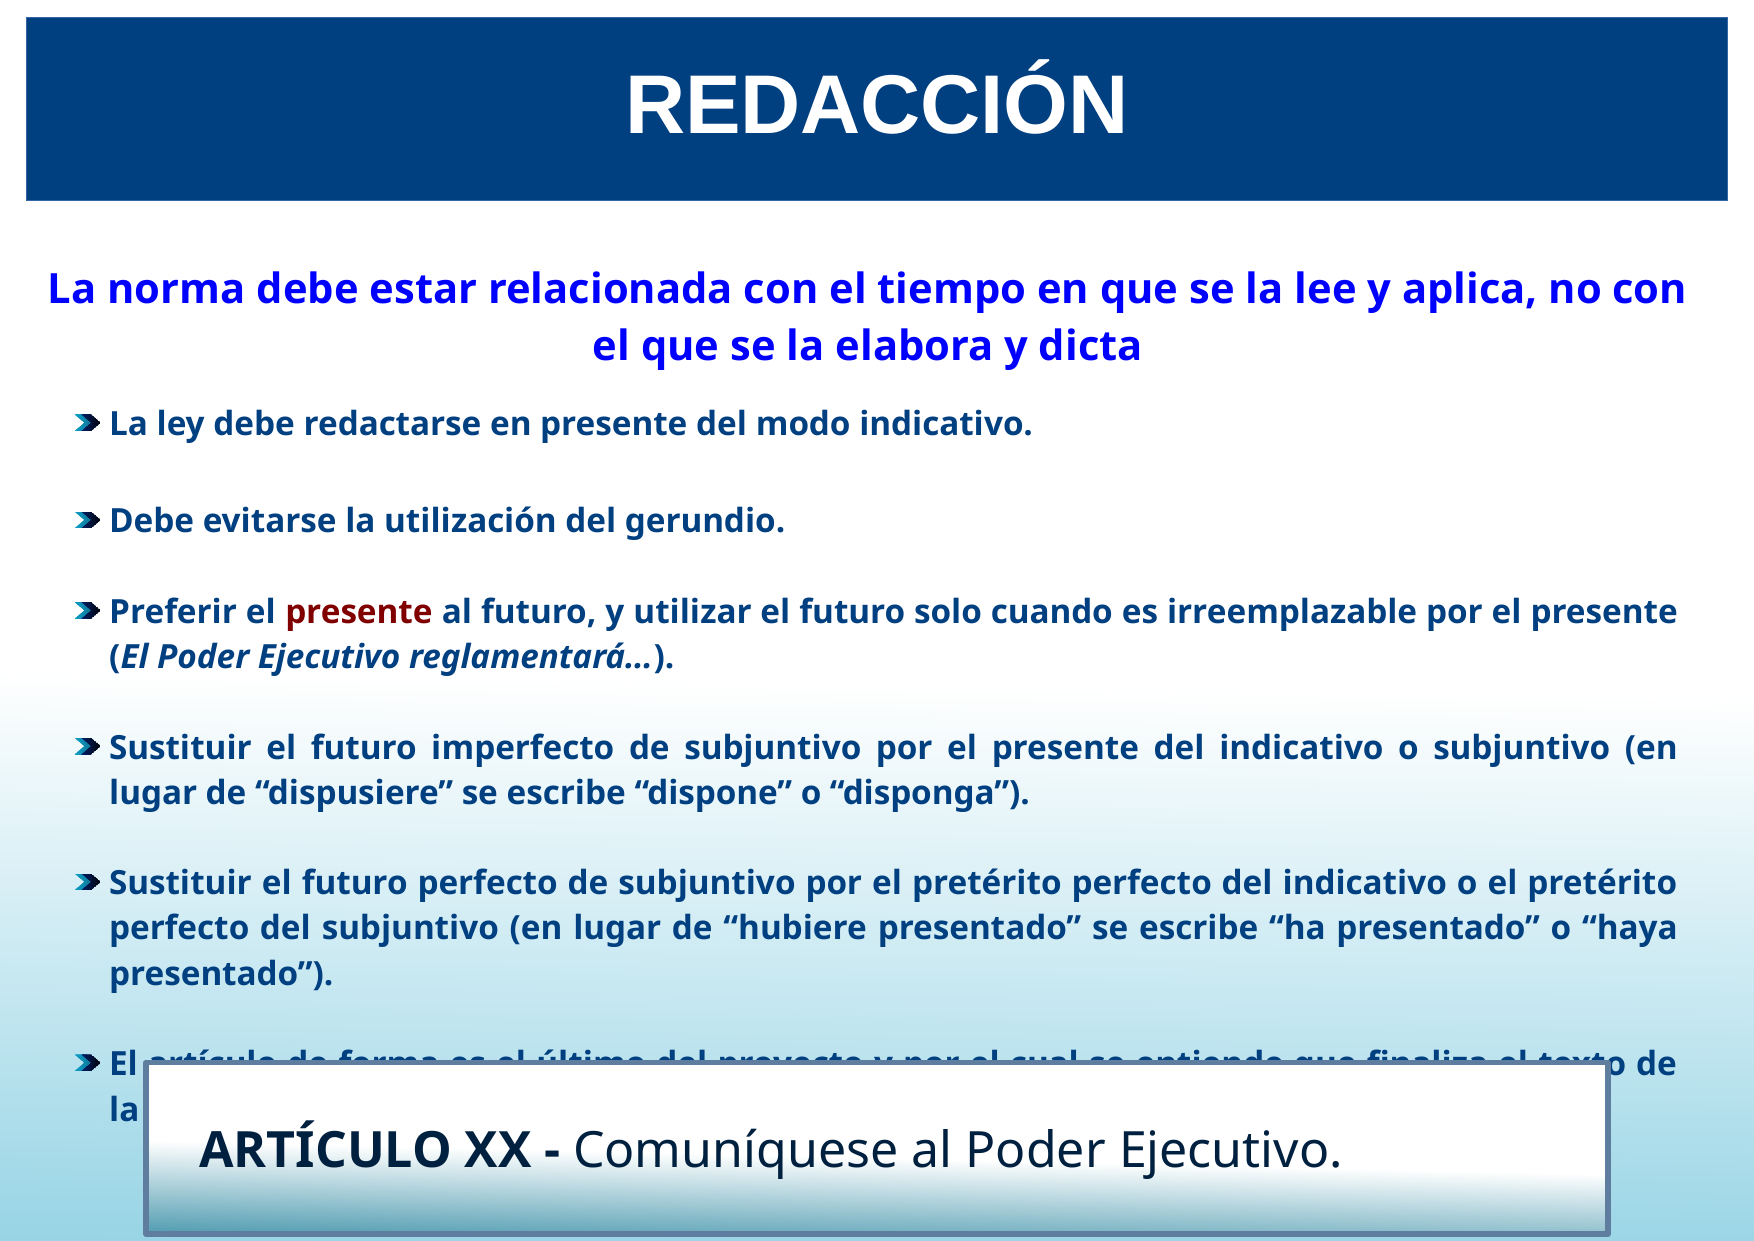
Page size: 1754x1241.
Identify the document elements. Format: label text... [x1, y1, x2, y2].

text_box REDACCIÓN [26, 17, 1728, 201]
text_box La ley debe redactarse en presente del modo indicativo. Debe evitarse la utilización del gerundio. Preferir el presente al futuro, y utilizar el futuro solo cuando es irreemplazable por el presente (El Poder Ejecutivo reglamentará…). Sustituir el futuro imperfecto de subjuntivo por el presente del indicativo o subjuntivo (en lugar de “dispusiere” se escribe “dispone” o “disponga”). Sustituir el futuro perfecto de subjuntivo por el pretérito perfecto del indicativo o el pretérito perfecto del subjuntivo (en lugar de “hubiere presentado” se escribe “ha presentado” o “haya presentado”). El artículo de forma es el último del proyecto y por el cual se entiende que finaliza el texto de la ley. Debe estar escrito en modo imperativo de la siguiente forma: [73, 371, 1681, 1229]
text_box La norma debe estar relacionada con el tiempo en que se la lee y aplica, no con el que se la elabora y dicta [47, 201, 1689, 371]
text_box ARTÍCULO XX - Comuníquese al Poder Ejecutivo. [146, 1062, 1608, 1235]
